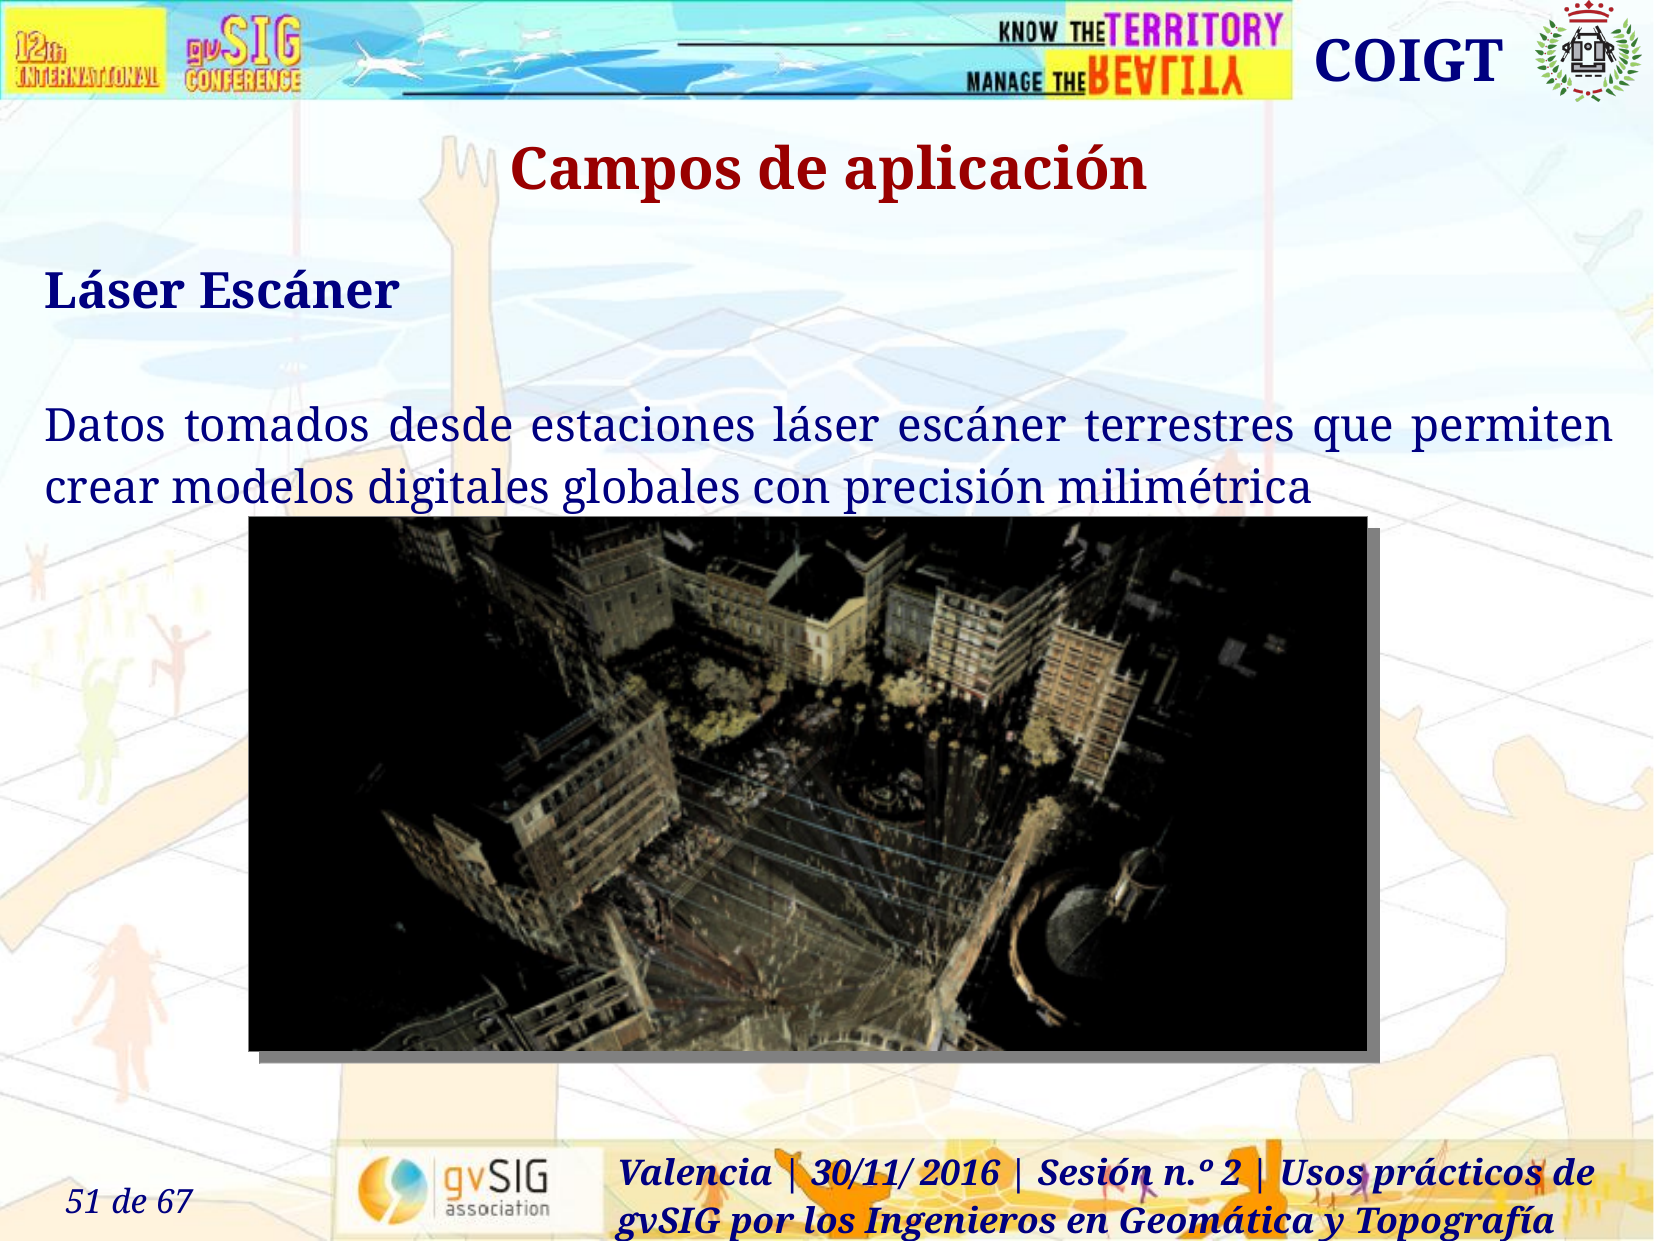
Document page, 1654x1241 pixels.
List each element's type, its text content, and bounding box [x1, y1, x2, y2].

picture [248, 516, 1368, 1052]
text_box COIGT [1299, 12, 1654, 148]
text_box Campos de aplicación [28, 120, 1630, 202]
text_box Láser Escáner Datos tomados desde estaciones láser escáner terrestres que permiten crear modelos digitales globales con precisión milimétrica [29, 248, 1630, 1238]
picture [0, 0, 1654, 1241]
text_box Valencia | 30/11/ 2016 | Sesión n.º 2 | Usos prácticos de gvSIG por los Ingenieros en Geomática y Topografía [602, 1140, 1654, 1241]
